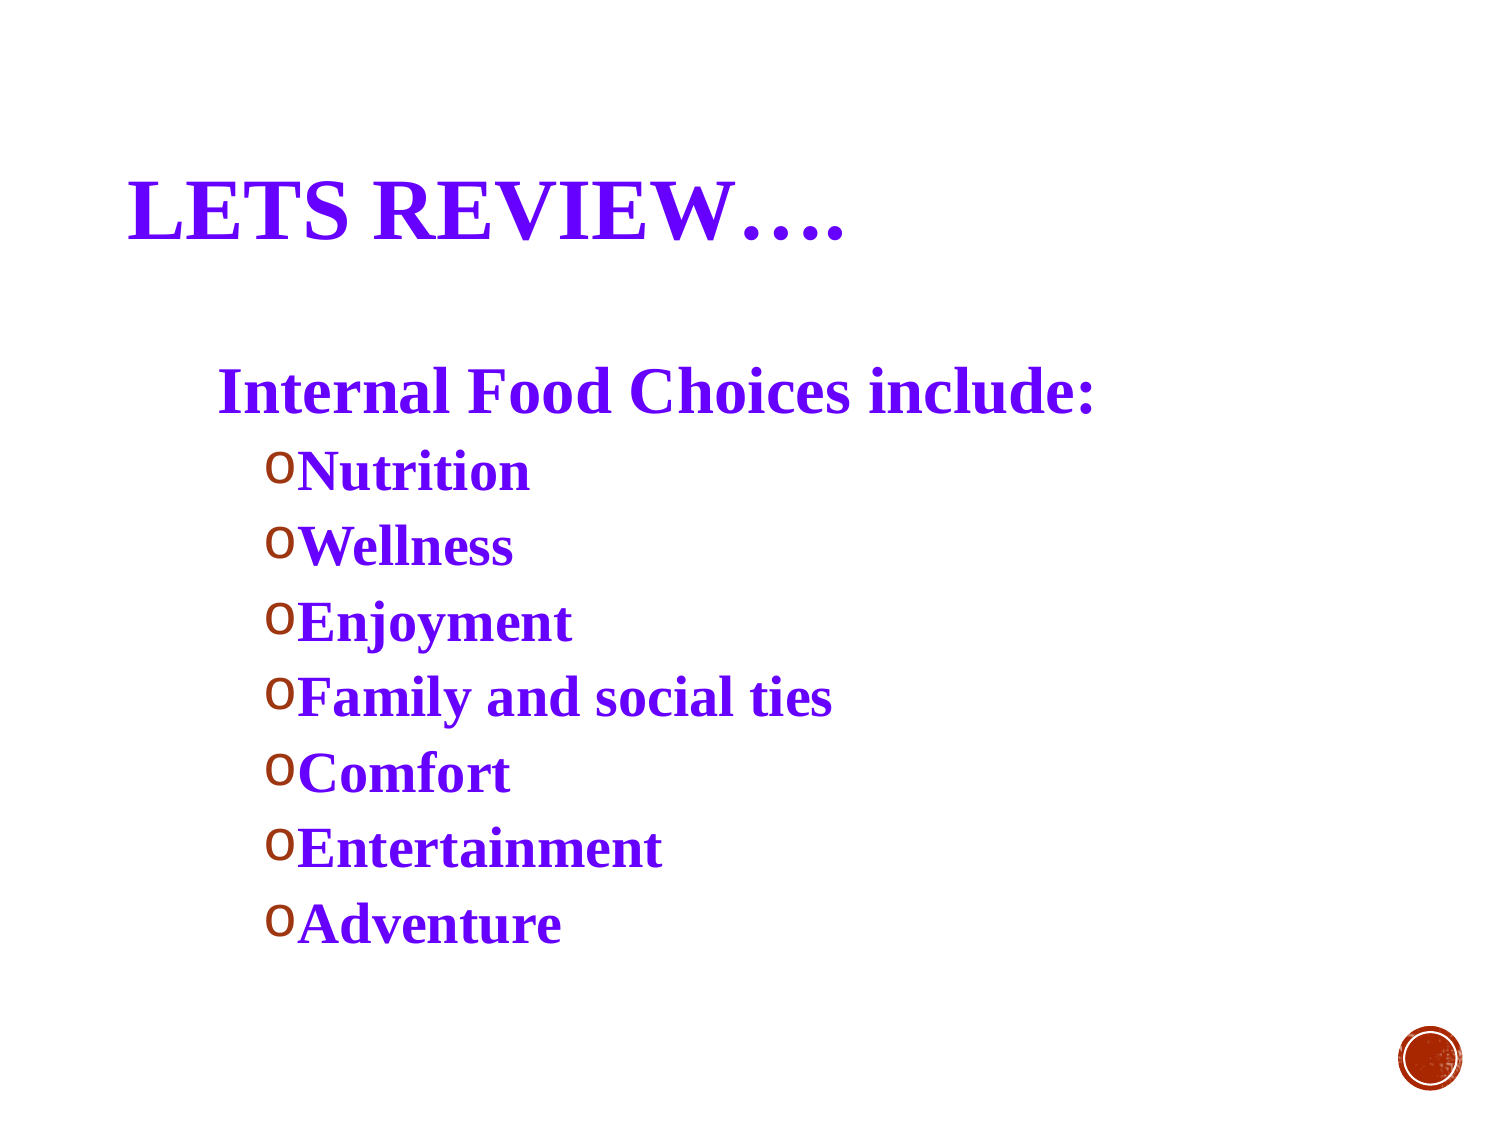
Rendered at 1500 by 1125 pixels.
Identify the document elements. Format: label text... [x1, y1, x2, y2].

picture [1398, 1026, 1463, 1091]
title LETS REVIEW…. [112, 79, 1388, 344]
list Internal Food Choices include: Nutrition Wellness Enjoyment Family and social ties Comfort Entertainment Adventure [112, 348, 1388, 1013]
